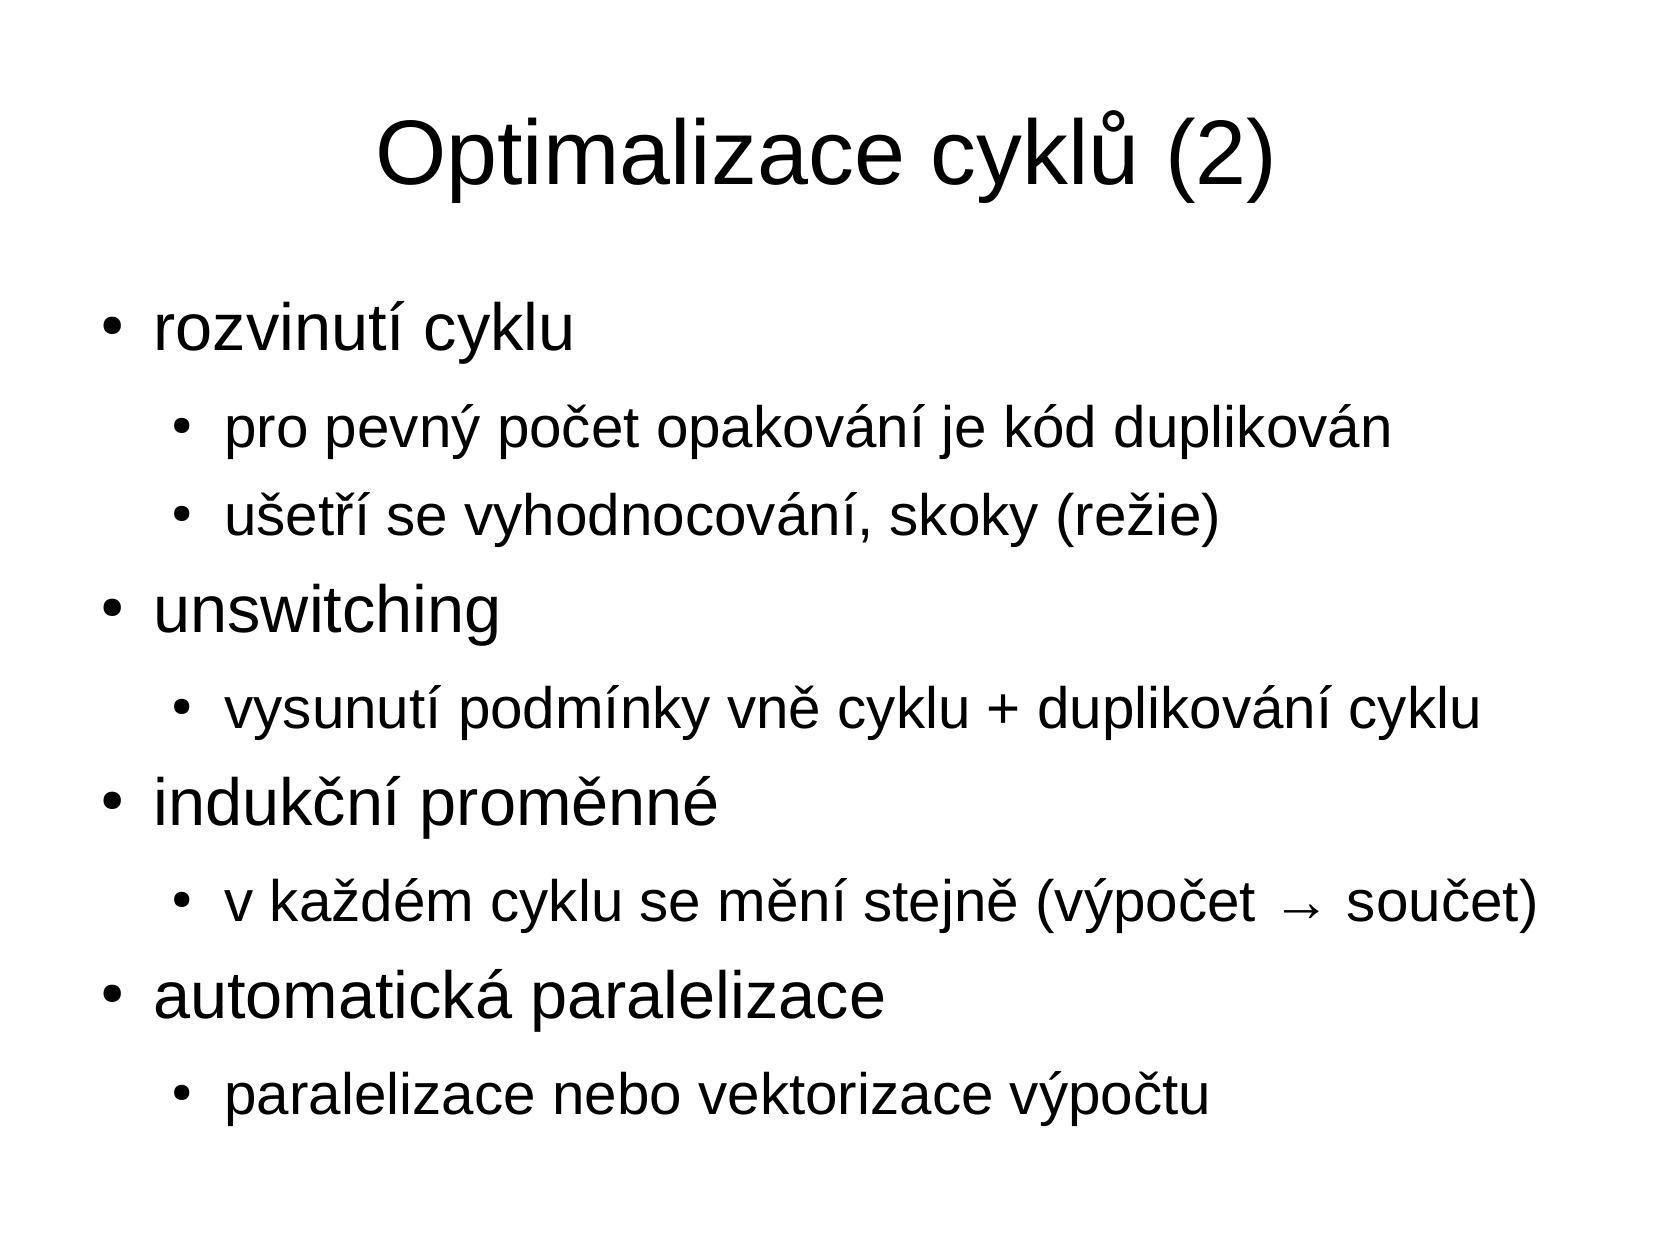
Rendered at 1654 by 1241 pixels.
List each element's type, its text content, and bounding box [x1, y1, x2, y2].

title Optimalizace cyklů (2) [82, 56, 1571, 250]
list rozvinutí cyklu pro pevný počet opakování je kód duplikován ušetří se vyhodnocování, skoky (režie) unswitching vysunutí podmínky vně cyklu + duplikování cyklu indukční proměnné v každém cyklu se mění stejně (výpočet → součet) automatická paralelizace paralelizace nebo vektorizace výpočtu [82, 290, 1571, 1128]
